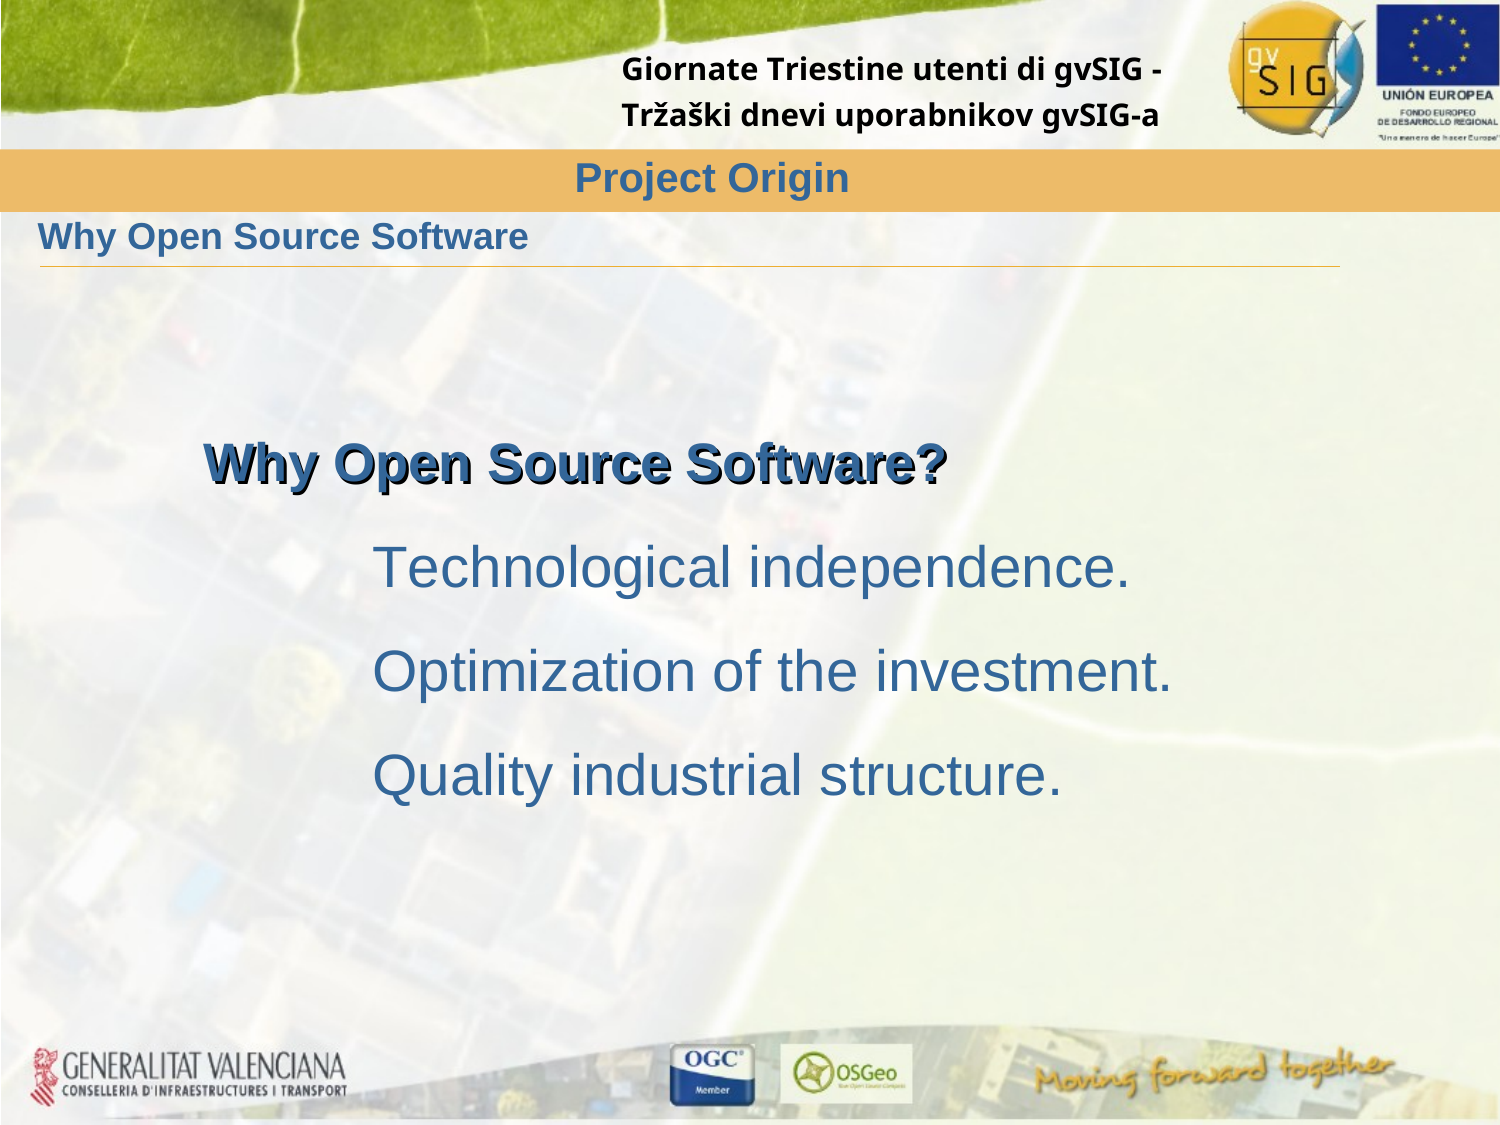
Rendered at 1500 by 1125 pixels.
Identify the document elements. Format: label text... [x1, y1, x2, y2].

text_box Technological independence. Optimization of the investment. Quality industrial structure. [281, 546, 1211, 882]
text_box Why Open Source Software? [188, 427, 1021, 514]
text_box Project Origin [0, 149, 1426, 219]
text_box Why Open Source Software [22, 219, 673, 275]
picture [1, 0, 1500, 149]
picture [1, 212, 1500, 1125]
